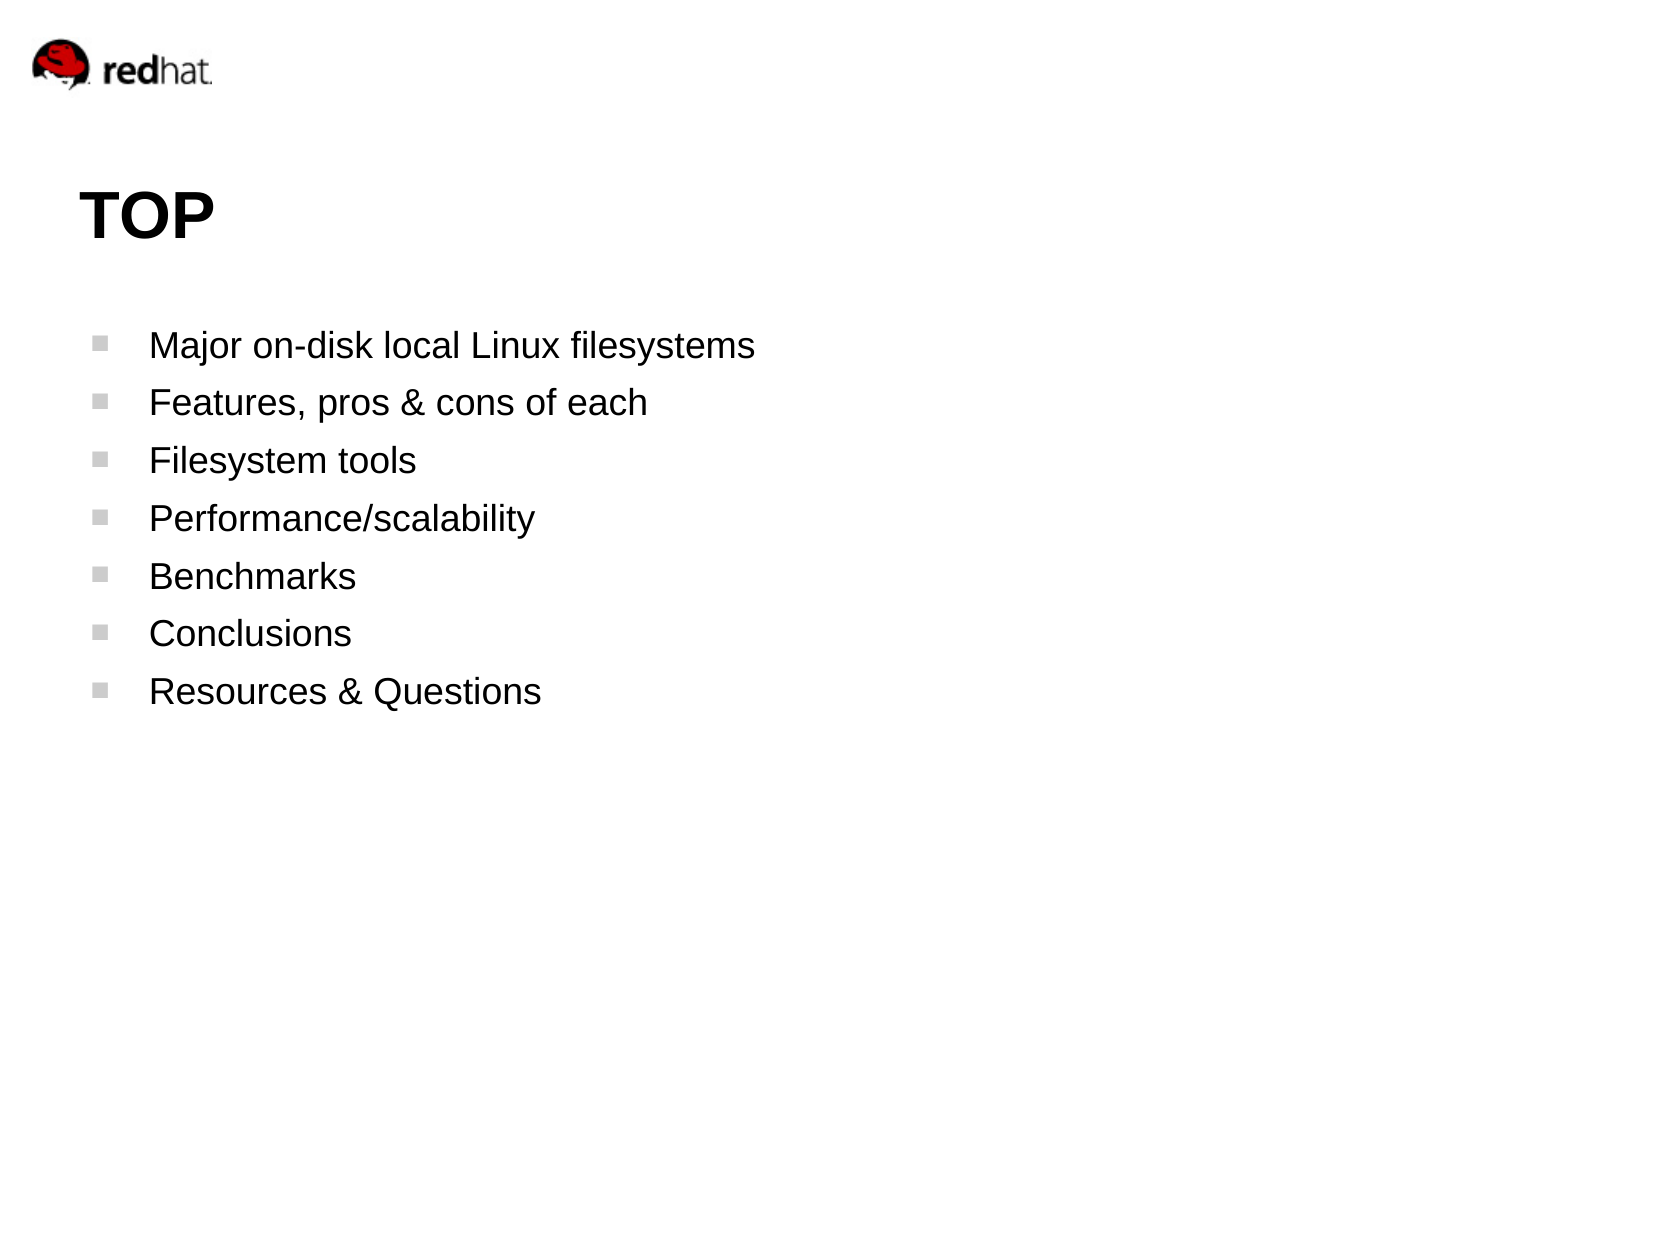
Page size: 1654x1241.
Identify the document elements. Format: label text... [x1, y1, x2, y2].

picture [31, 37, 212, 98]
title TOP [79, 141, 1485, 290]
list Major on-disk local Linux filesystems Features, pros & cons of each Filesystem tools Performance/scalability Benchmarks Conclusions Resources & Questions [92, 266, 1499, 999]
